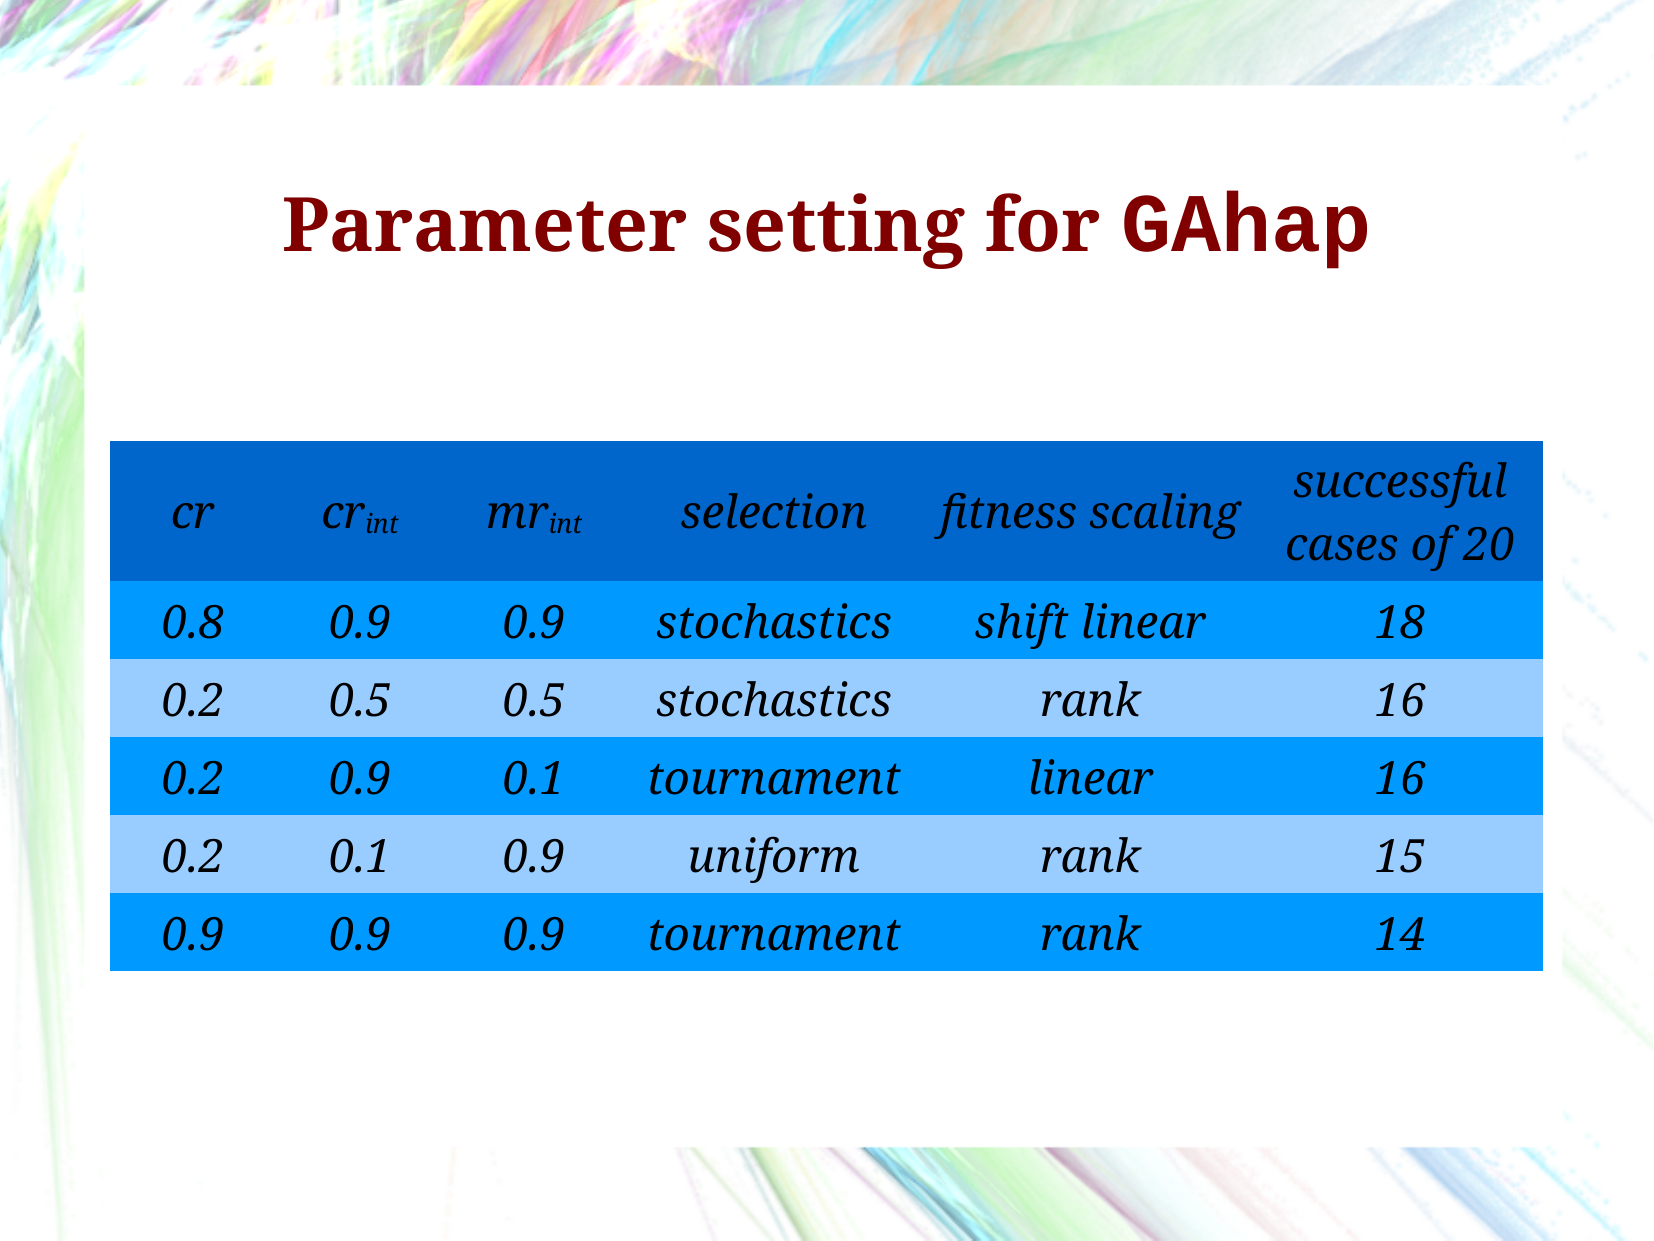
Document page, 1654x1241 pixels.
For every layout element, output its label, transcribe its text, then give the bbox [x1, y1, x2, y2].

table_cell rank [924, 815, 1257, 893]
table_header cr [110, 441, 275, 581]
table_cell 0.9 [445, 893, 624, 971]
table_cell 15 [1257, 815, 1543, 893]
table_cell tournament [624, 737, 924, 815]
table_cell linear [924, 737, 1257, 815]
table_cell 0.9 [275, 737, 445, 815]
picture [0, 0, 1654, 1241]
table_header fitness scaling [924, 441, 1257, 581]
table_header crint [275, 441, 445, 581]
table_cell 0.9 [110, 893, 275, 971]
table_header selection [624, 441, 924, 581]
table_cell 16 [1257, 737, 1543, 815]
table_cell 0.2 [110, 659, 275, 737]
table_cell 0.2 [110, 815, 275, 893]
table_cell 0.9 [445, 581, 624, 659]
title Parameter setting for GAhap [82, 127, 1571, 320]
table_cell 0.9 [275, 893, 445, 971]
table_header successful cases of 20 [1257, 441, 1543, 581]
table_cell tournament [624, 893, 924, 971]
table_cell 0.8 [110, 581, 275, 659]
table_cell 0.1 [445, 737, 624, 815]
table_cell 0.5 [445, 659, 624, 737]
table_cell 18 [1257, 581, 1543, 659]
table_cell 0.5 [275, 659, 445, 737]
table_cell stochastics [624, 659, 924, 737]
table_cell 0.9 [275, 581, 445, 659]
table_cell uniform [624, 815, 924, 893]
table_cell stochastics [624, 581, 924, 659]
table_cell 0.2 [110, 737, 275, 815]
table_cell 0.9 [445, 815, 624, 893]
table_header mrint [445, 441, 624, 581]
table_cell 0.1 [275, 815, 445, 893]
table_cell rank [924, 659, 1257, 737]
table_cell rank [924, 893, 1257, 971]
table_cell shift linear [924, 581, 1257, 659]
table_cell 14 [1257, 893, 1543, 971]
table_cell 16 [1257, 659, 1543, 737]
